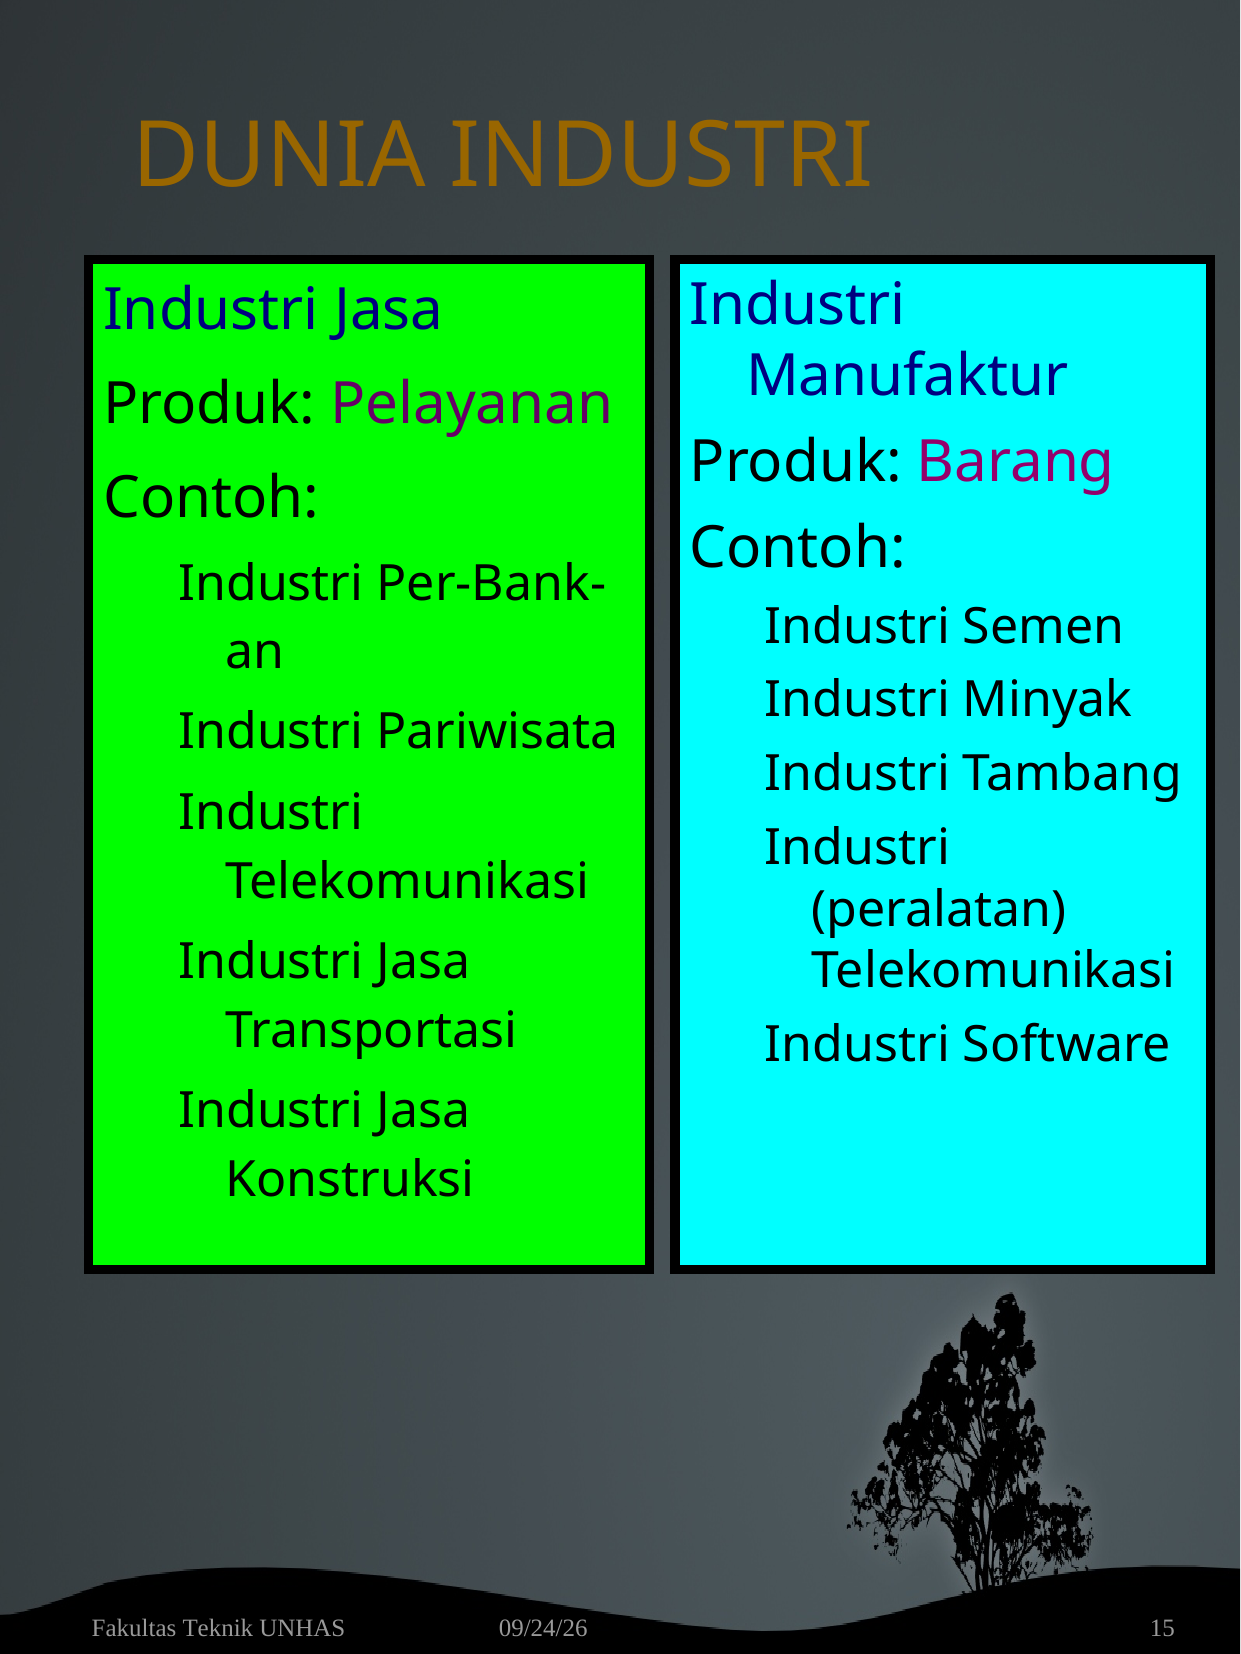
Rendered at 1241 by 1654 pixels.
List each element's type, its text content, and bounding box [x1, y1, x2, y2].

text_box DUNIA INDUSTRI [118, 29, 1211, 222]
text_box Industri Jasa Produk: Pelayanan Contoh: Industri Per-Bank-an Industri Pariwisata Industri Telekomunikasi Industri Jasa Transportasi Industri Jasa Konstruksi [88, 259, 650, 1270]
text_box Industri Manufaktur Produk: Barang Contoh: Industri Semen Industri Minyak Industri Tambang Industri (peralatan) Telekomunikasi Industri Software [675, 259, 1211, 1270]
picture [0, 0, 1241, 1654]
